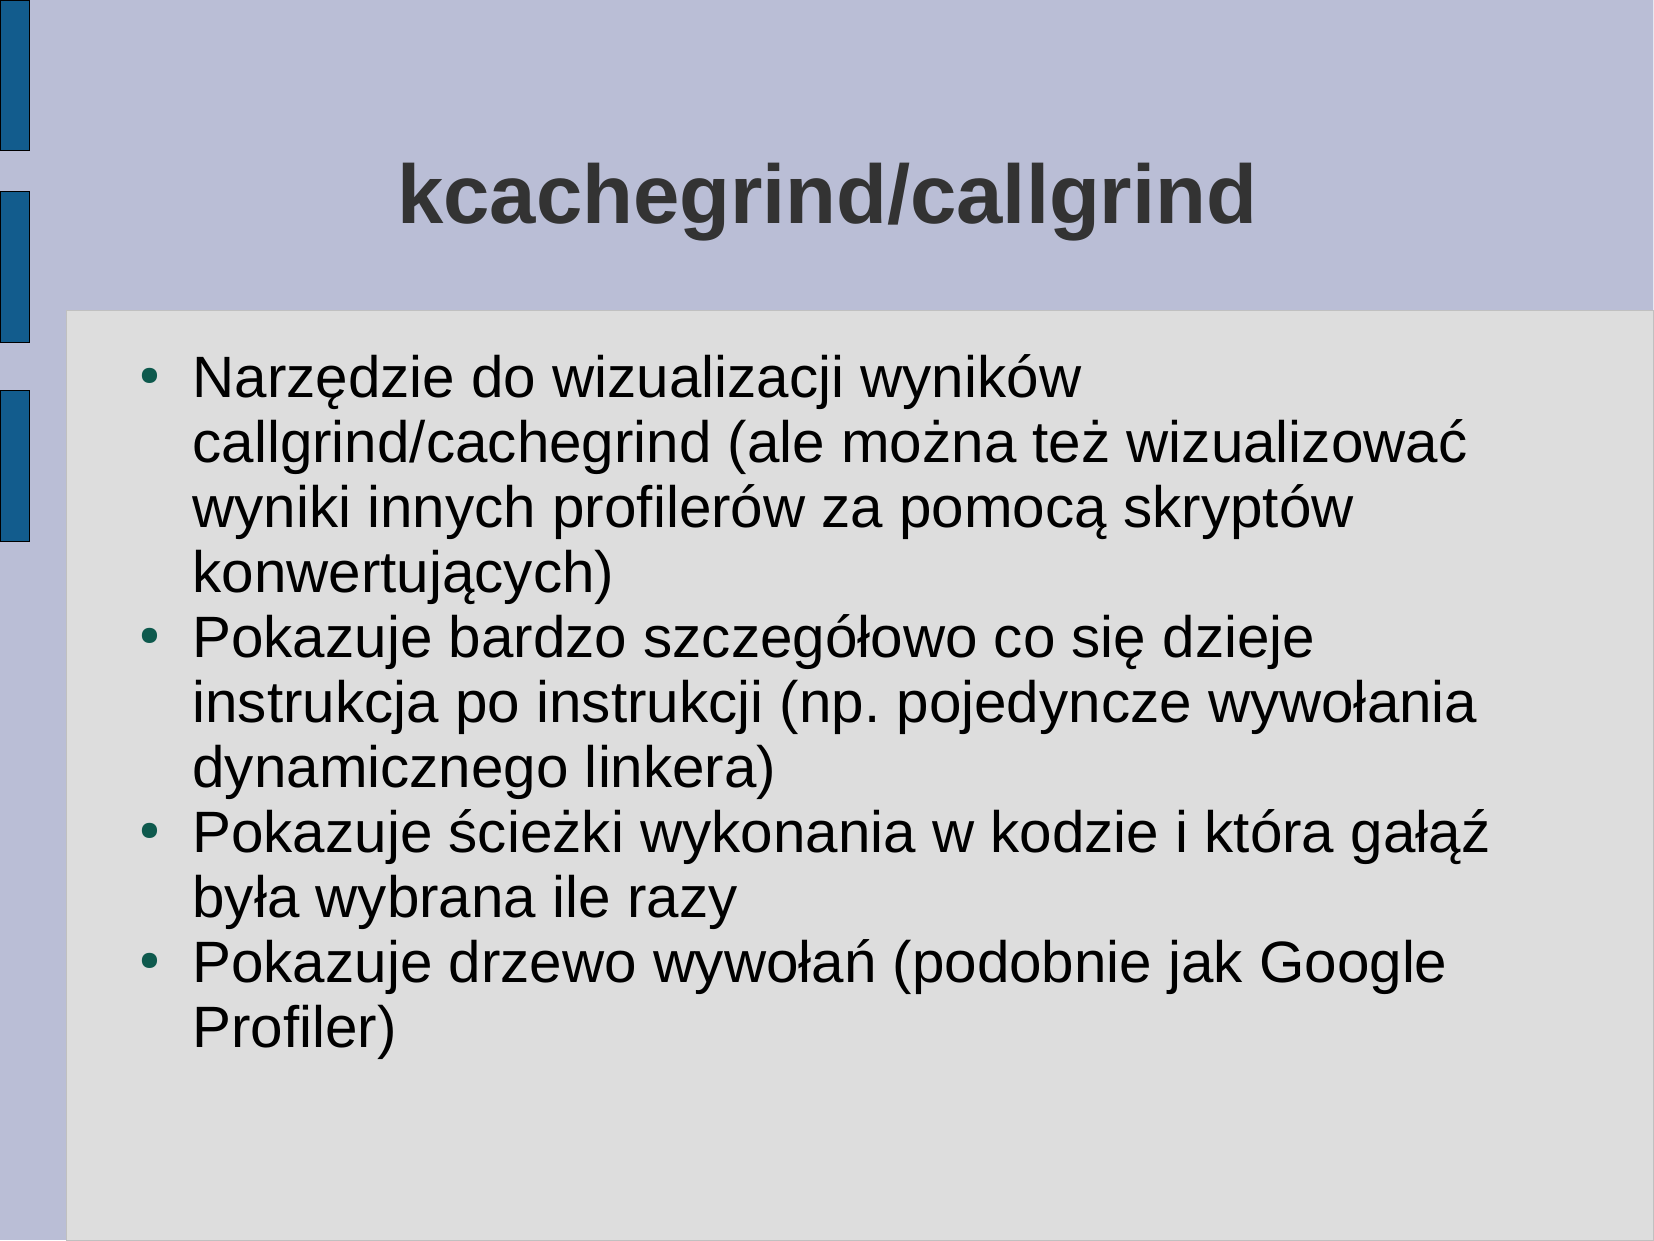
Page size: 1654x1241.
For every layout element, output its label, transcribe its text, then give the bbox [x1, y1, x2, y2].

title kcachegrind/callgrind [121, 91, 1534, 299]
list Narzędzie do wizualizacji wyników callgrind/cachegrind (ale można też wizualizować wyniki innych profilerów za pomocą skryptów konwertujących) Pokazuje bardzo szczegółowo co się dzieje instrukcja po instrukcji (np. pojedyncze wywołania dynamicznego linkera) Pokazuje ścieżki wykonania w kodzie i która gałąź była wybrana ile razy Pokazuje drzewo wywołań (podobnie jak Google Profiler) [121, 344, 1534, 1143]
